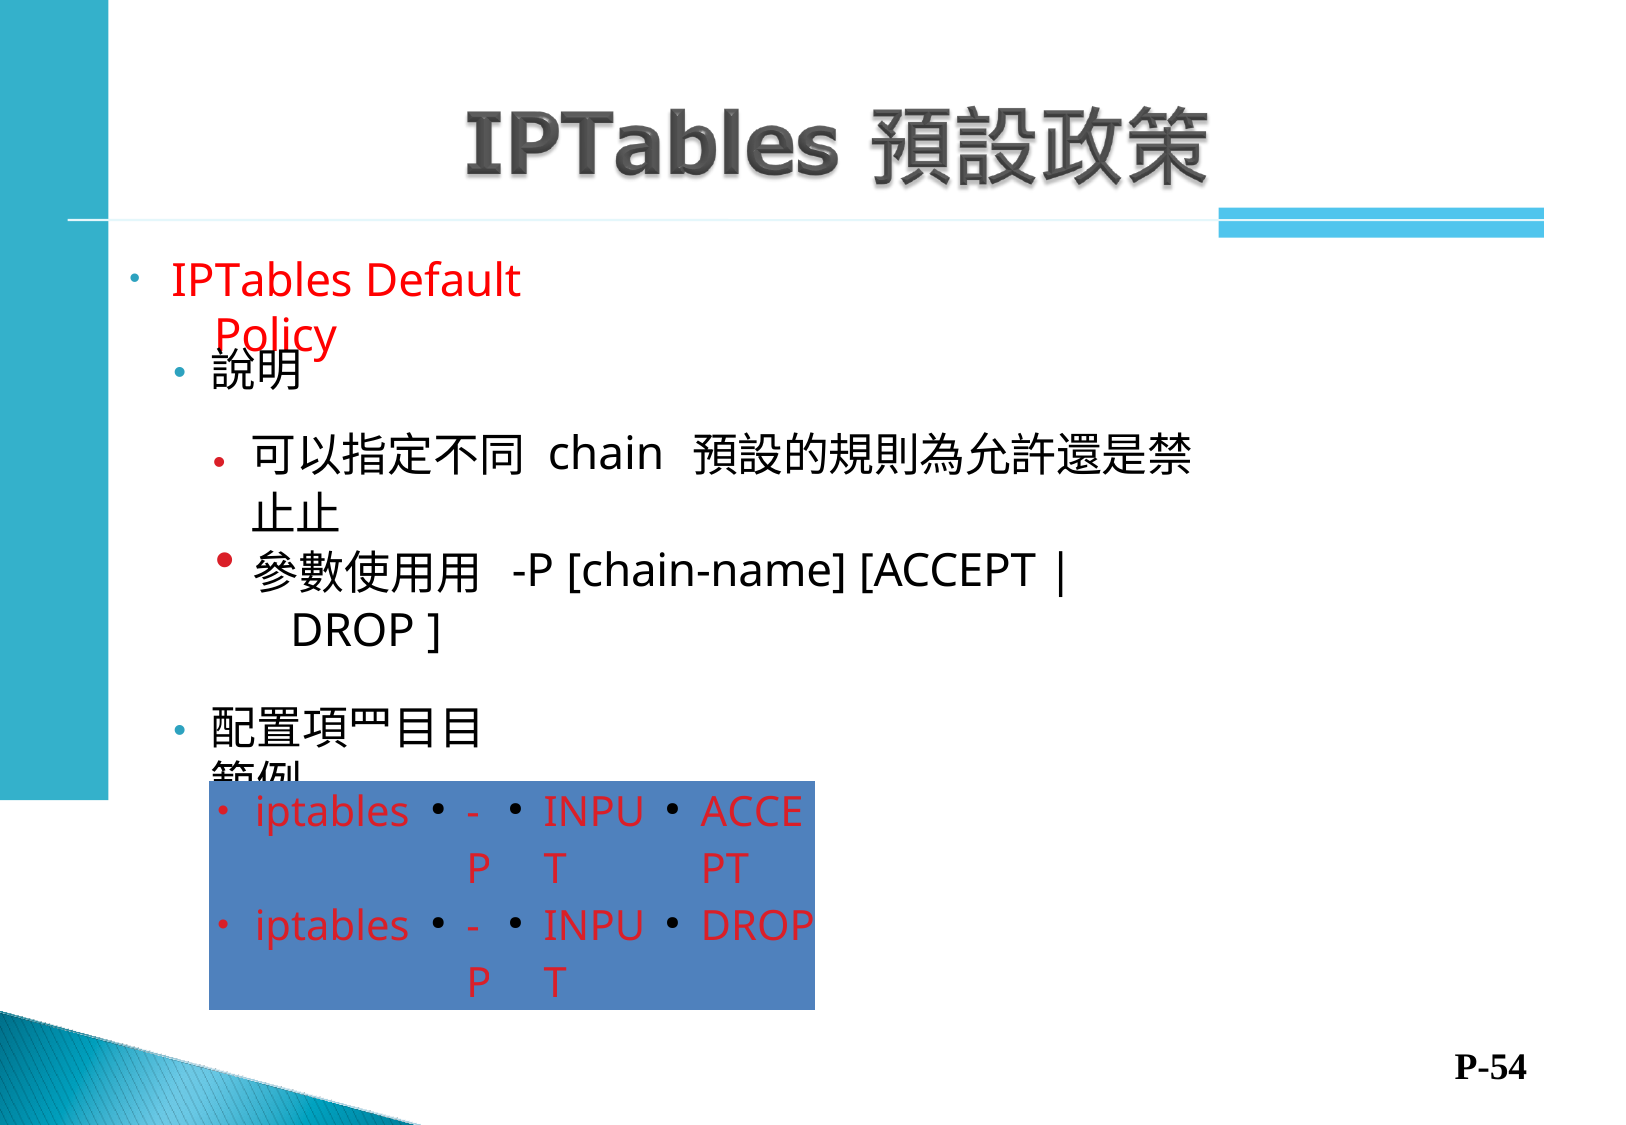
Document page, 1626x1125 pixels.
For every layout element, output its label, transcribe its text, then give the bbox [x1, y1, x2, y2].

table_cell -P [474, 970, 485, 982]
table_header ACCEPT [646, 781, 815, 896]
table_header INPUT [489, 781, 646, 896]
table_header iptables [209, 781, 411, 896]
table_cell -P [411, 896, 489, 1010]
table_cell INPUT [489, 896, 646, 1010]
text_box • [210, 437, 228, 484]
table_header -P [474, 856, 485, 868]
table_cell iptables [209, 896, 411, 1010]
text_box 參數使⽤用 -P [chain-name] [ACCEPT | DROP ] [210, 518, 1168, 576]
text_box 說明 [208, 341, 305, 396]
text_box • [171, 347, 189, 394]
table_cell DROP [646, 896, 815, 1010]
table_header -P [411, 781, 489, 896]
text_box • [171, 706, 189, 752]
text_box [453, 81, 1218, 203]
text_box 配置項⺫⽬目範例 [208, 699, 488, 754]
text_box IPTables Default Policy [125, 250, 628, 307]
text_box 可以指定不同 chain 預設的規則為允許還是禁⽌止 [248, 431, 1214, 486]
text_box P-47 [1452, 1042, 1532, 1090]
